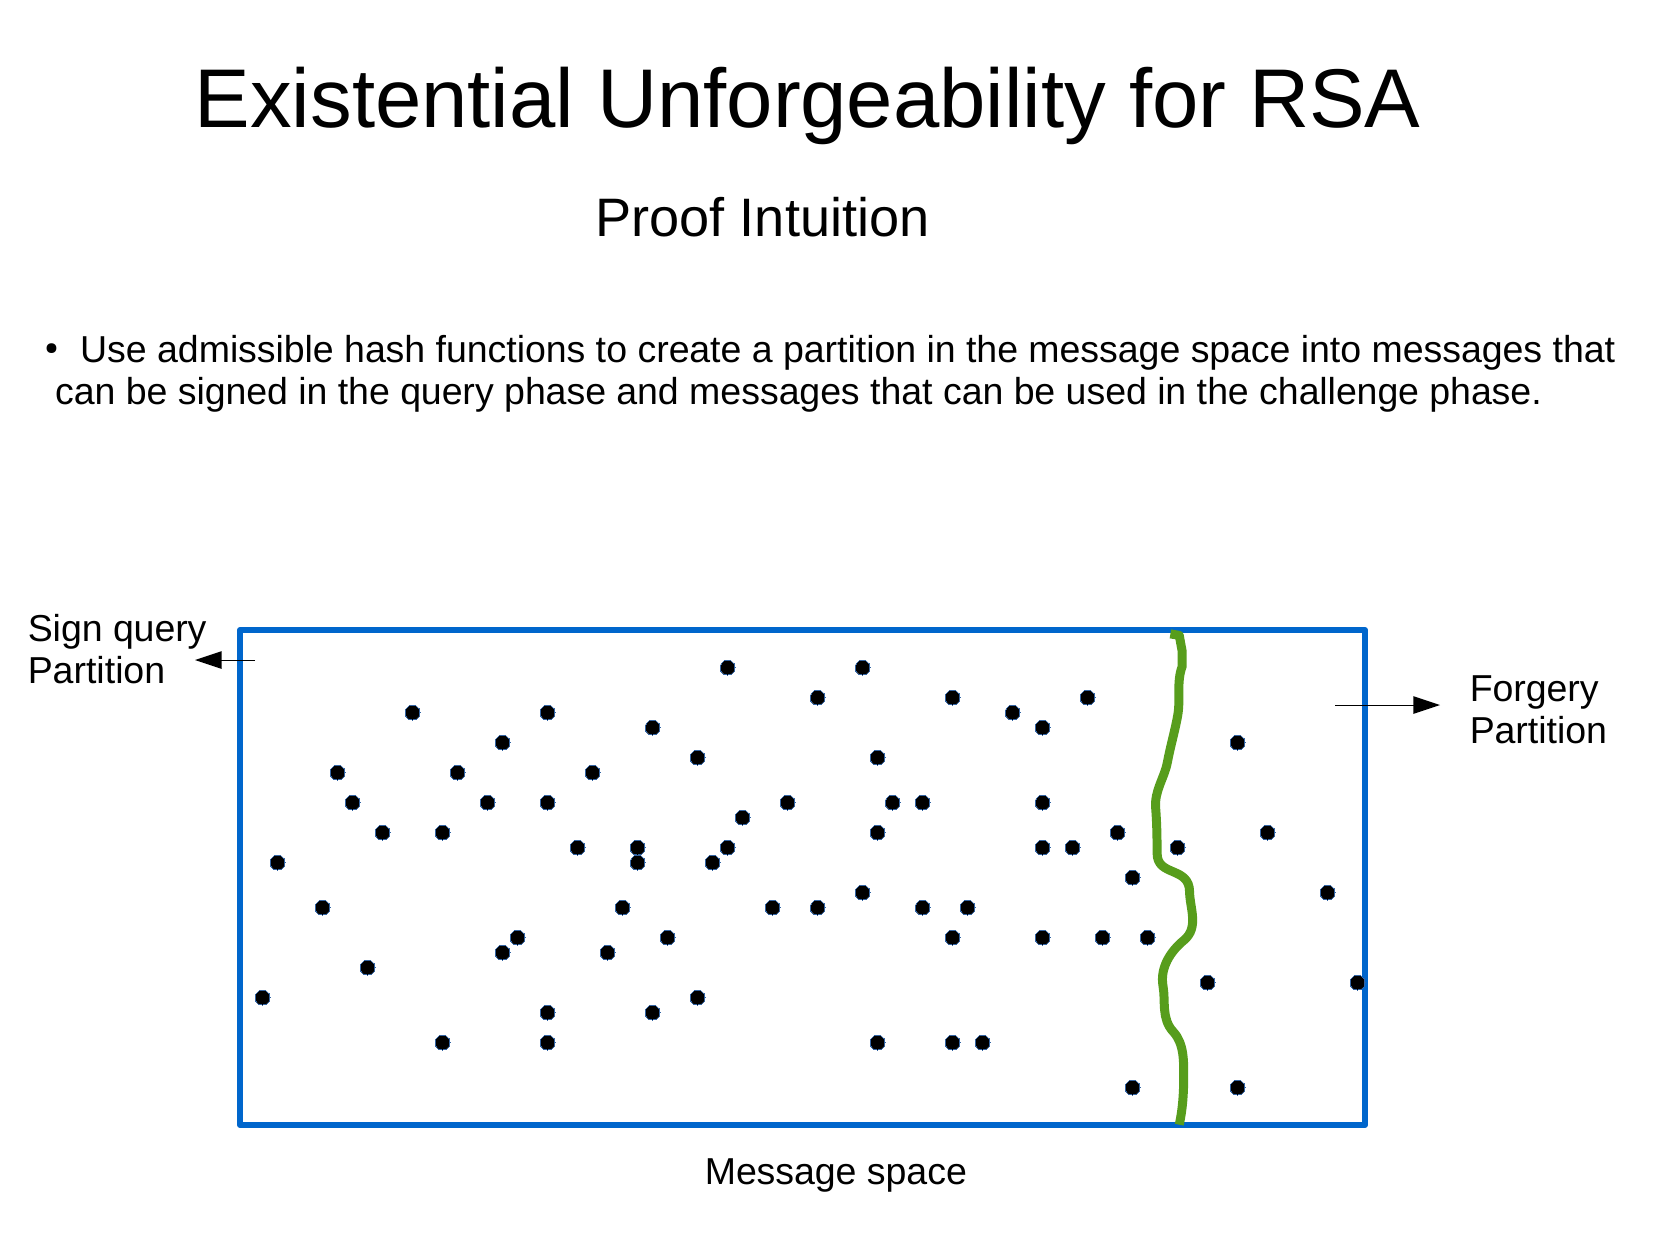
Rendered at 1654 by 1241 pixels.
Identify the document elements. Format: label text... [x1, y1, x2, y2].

text_box Message space [690, 1143, 982, 1201]
text_box Sign query Partition [13, 600, 222, 699]
text_box Forgery Partition [1455, 660, 1622, 759]
text_box Use admissible hash functions to create a partition in the message space into messages that can be signed in the query phase and messages that can be used in the challenge phase. [30, 321, 1631, 421]
text_box [240, 630, 1188, 1126]
text_box Existential Unforgeability for RSA [180, 45, 1441, 154]
text_box Proof Intuition [580, 180, 946, 256]
text_box [1161, 630, 1366, 1126]
